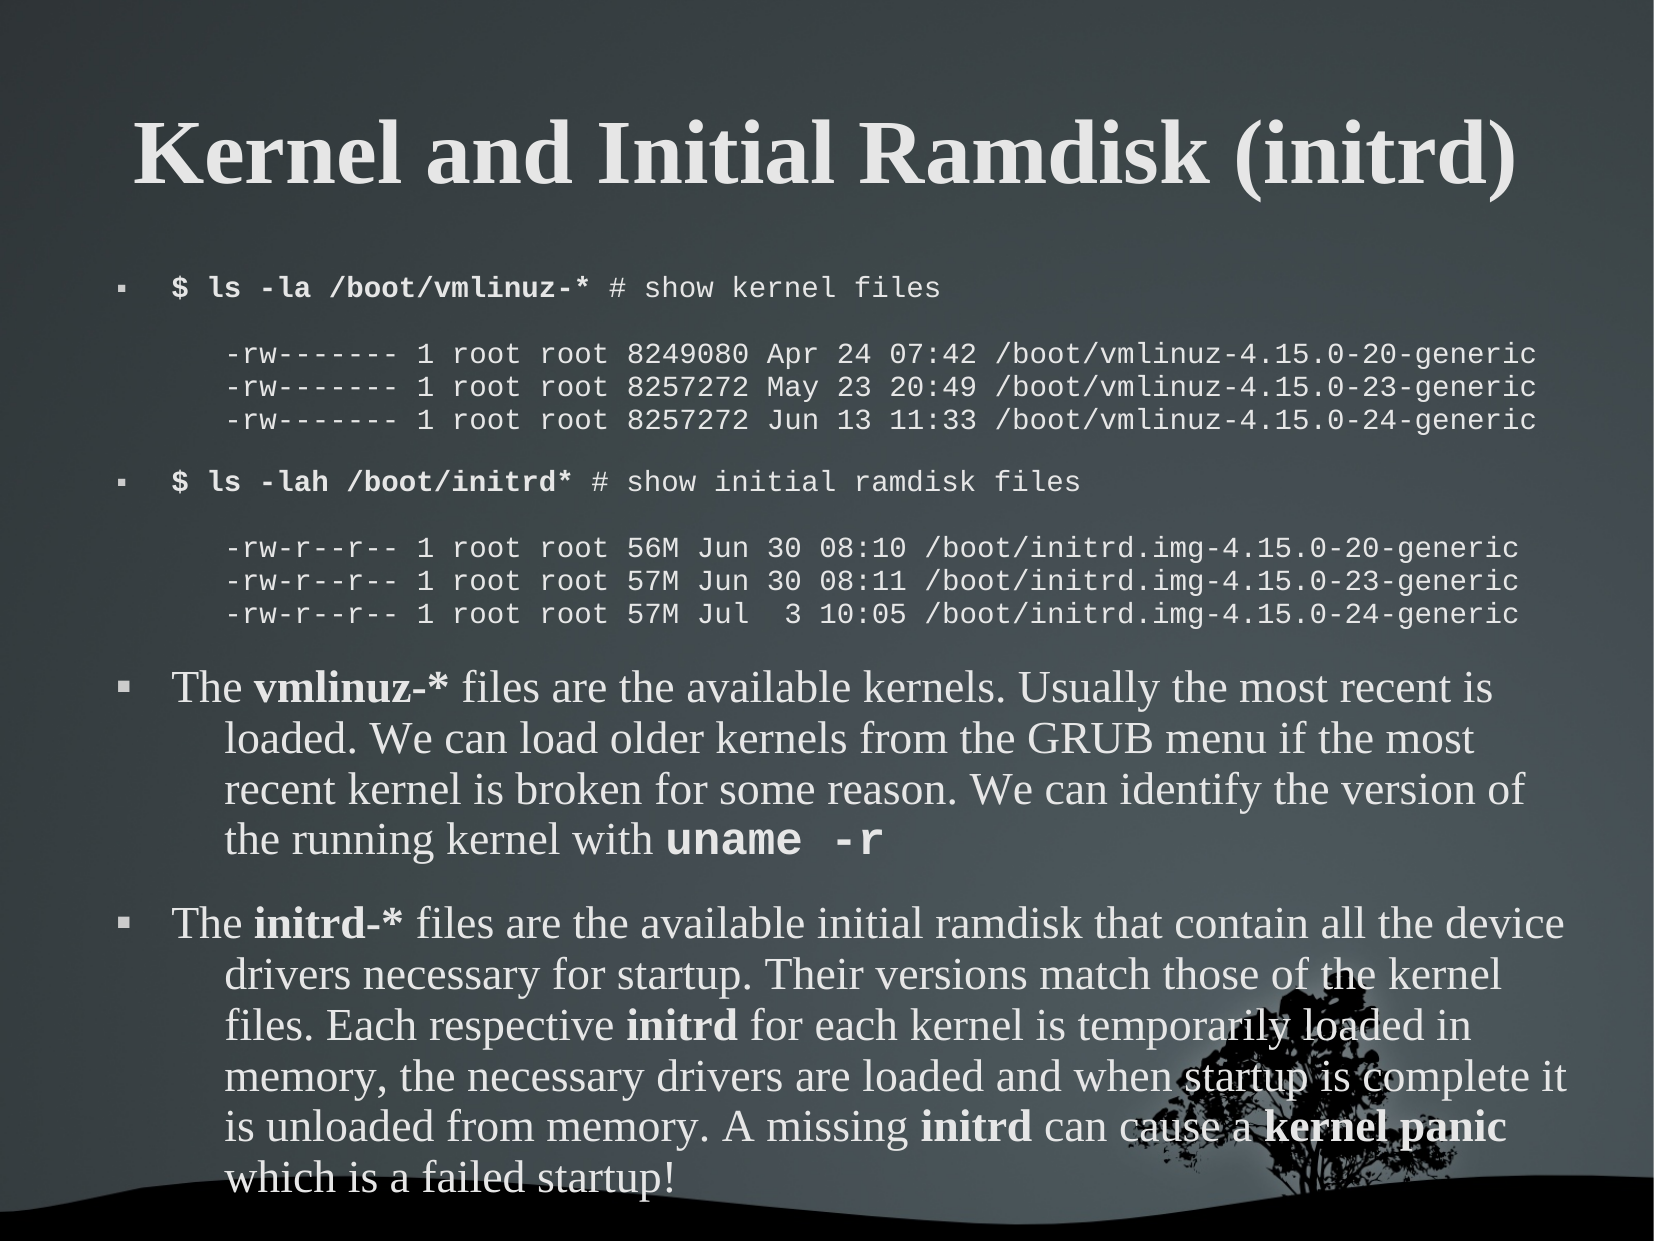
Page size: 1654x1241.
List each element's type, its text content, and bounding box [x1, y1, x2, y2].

picture [0, 0, 1654, 1241]
title Kernel and Initial Ramdisk (initrd) [82, 33, 1571, 272]
list $ ls -la /boot/vmlinuz-* # show kernel files -rw------- 1 root root 8249080 Apr 24 07:42 /boot/vmlinuz-4.15.0-20-generic -rw------- 1 root root 8257272 May 23 20:49 /boot/vmlinuz-4.15.0-23-generic -rw------- 1 root root 8257272 Jun 13 11:33 /boot/vmlinuz-4.15.0-24-generic $ ls -lah /boot/initrd* # show initial ramdisk files -rw-r--r-- 1 root root 56M Jun 30 08:10 /boot/initrd.img-4.15.0-20-generic -rw-r--r-- 1 root root 57M Jun 30 08:11 /boot/initrd.img-4.15.0-23-generic -rw-r--r-- 1 root root 57M Jul 3 10:05 /boot/initrd.img-4.15.0-24-generic The vmlinuz-* files are the available kernels. Usually the most recent is loaded. We can load older kernels from the GRUB menu if the most recent kernel is broken for some reason. We can identify the version of the running kernel with uname -r The initrd-* files are the available initial ramdisk that contain all the device drivers necessary for startup. Their versions match those of the kernel files. Each respective initrd for each kernel is temporarily loaded in memory, the necessary drivers are loaded and when startup is complete it is unloaded from memory. A missing initrd can cause a kernel panic which is a failed startup! [82, 272, 1571, 1203]
